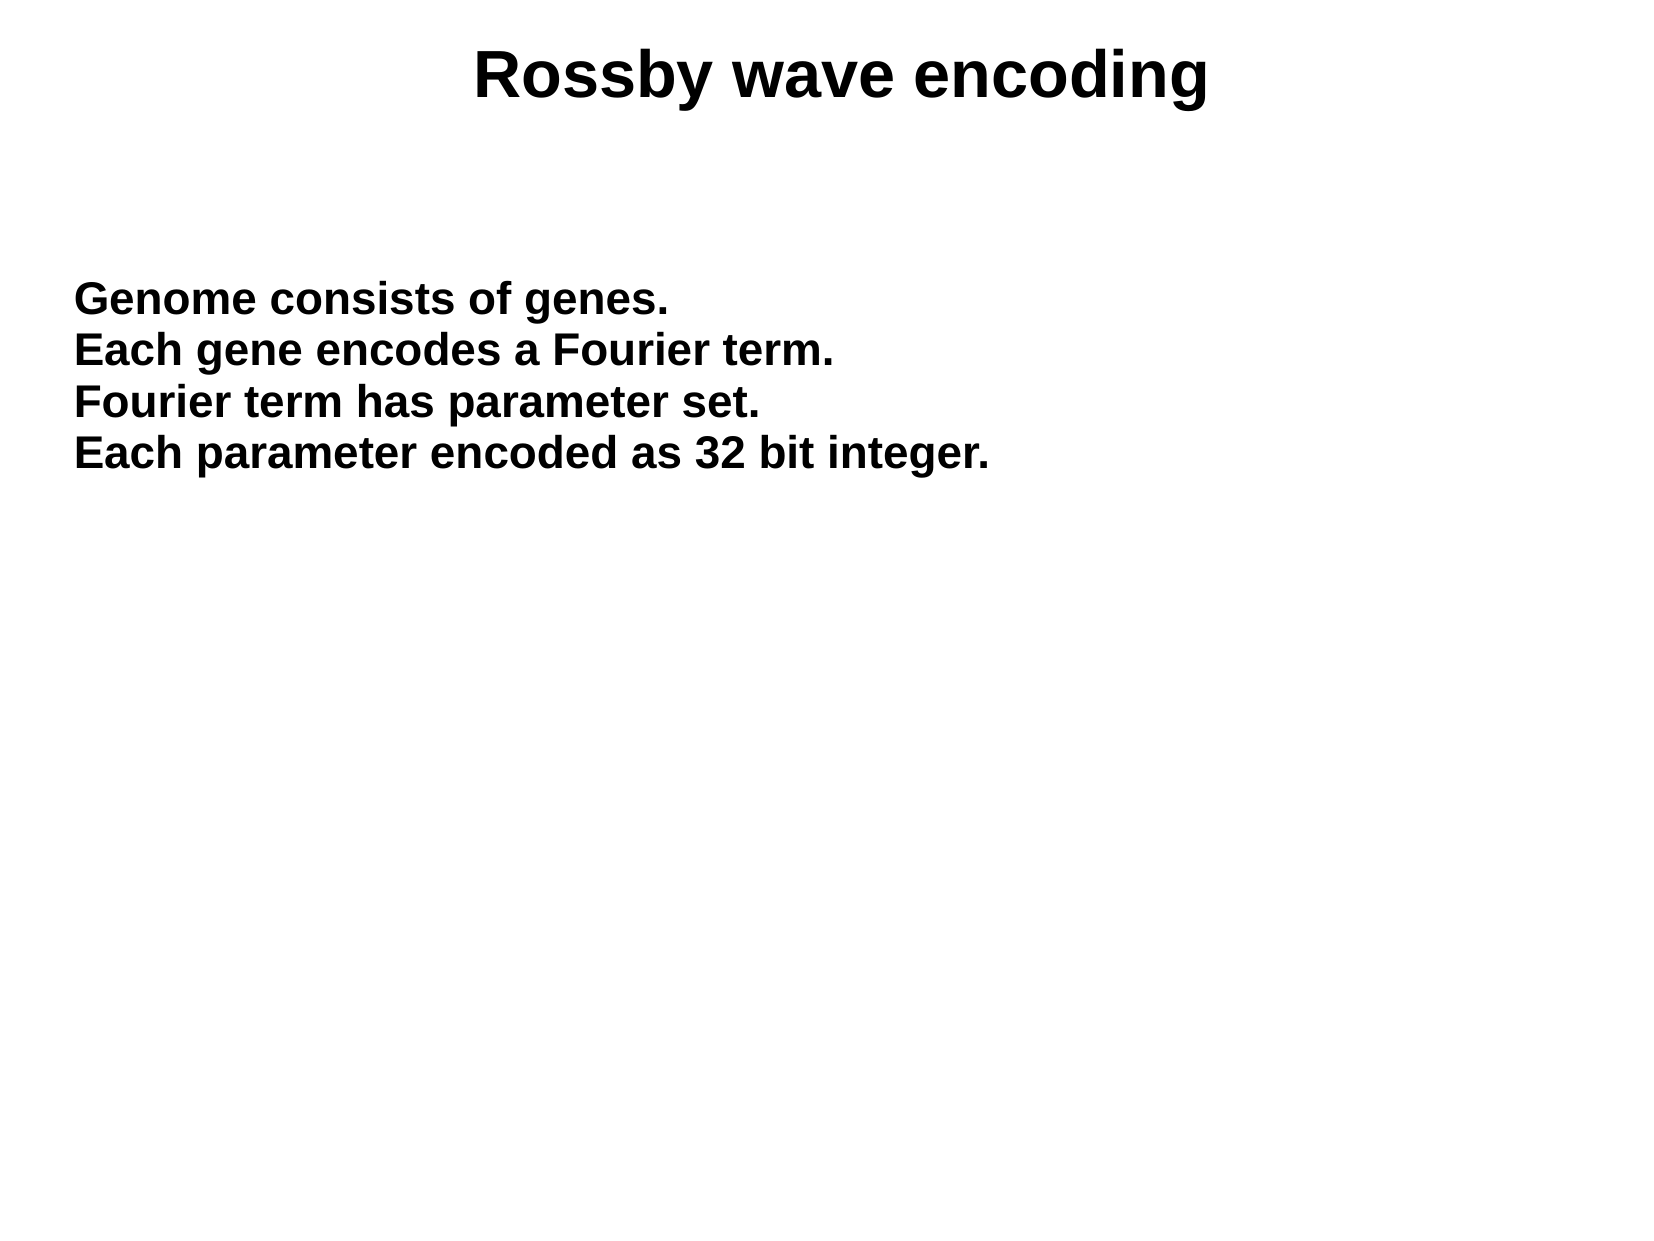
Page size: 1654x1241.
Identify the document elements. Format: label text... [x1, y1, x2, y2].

text_box Genome consists of genes. Each gene encodes a Fourier term. Fourier term has parameter set. Each parameter encoded as 32 bit integer. [59, 265, 1034, 502]
text_box Rossby wave encoding [88, 29, 1595, 194]
